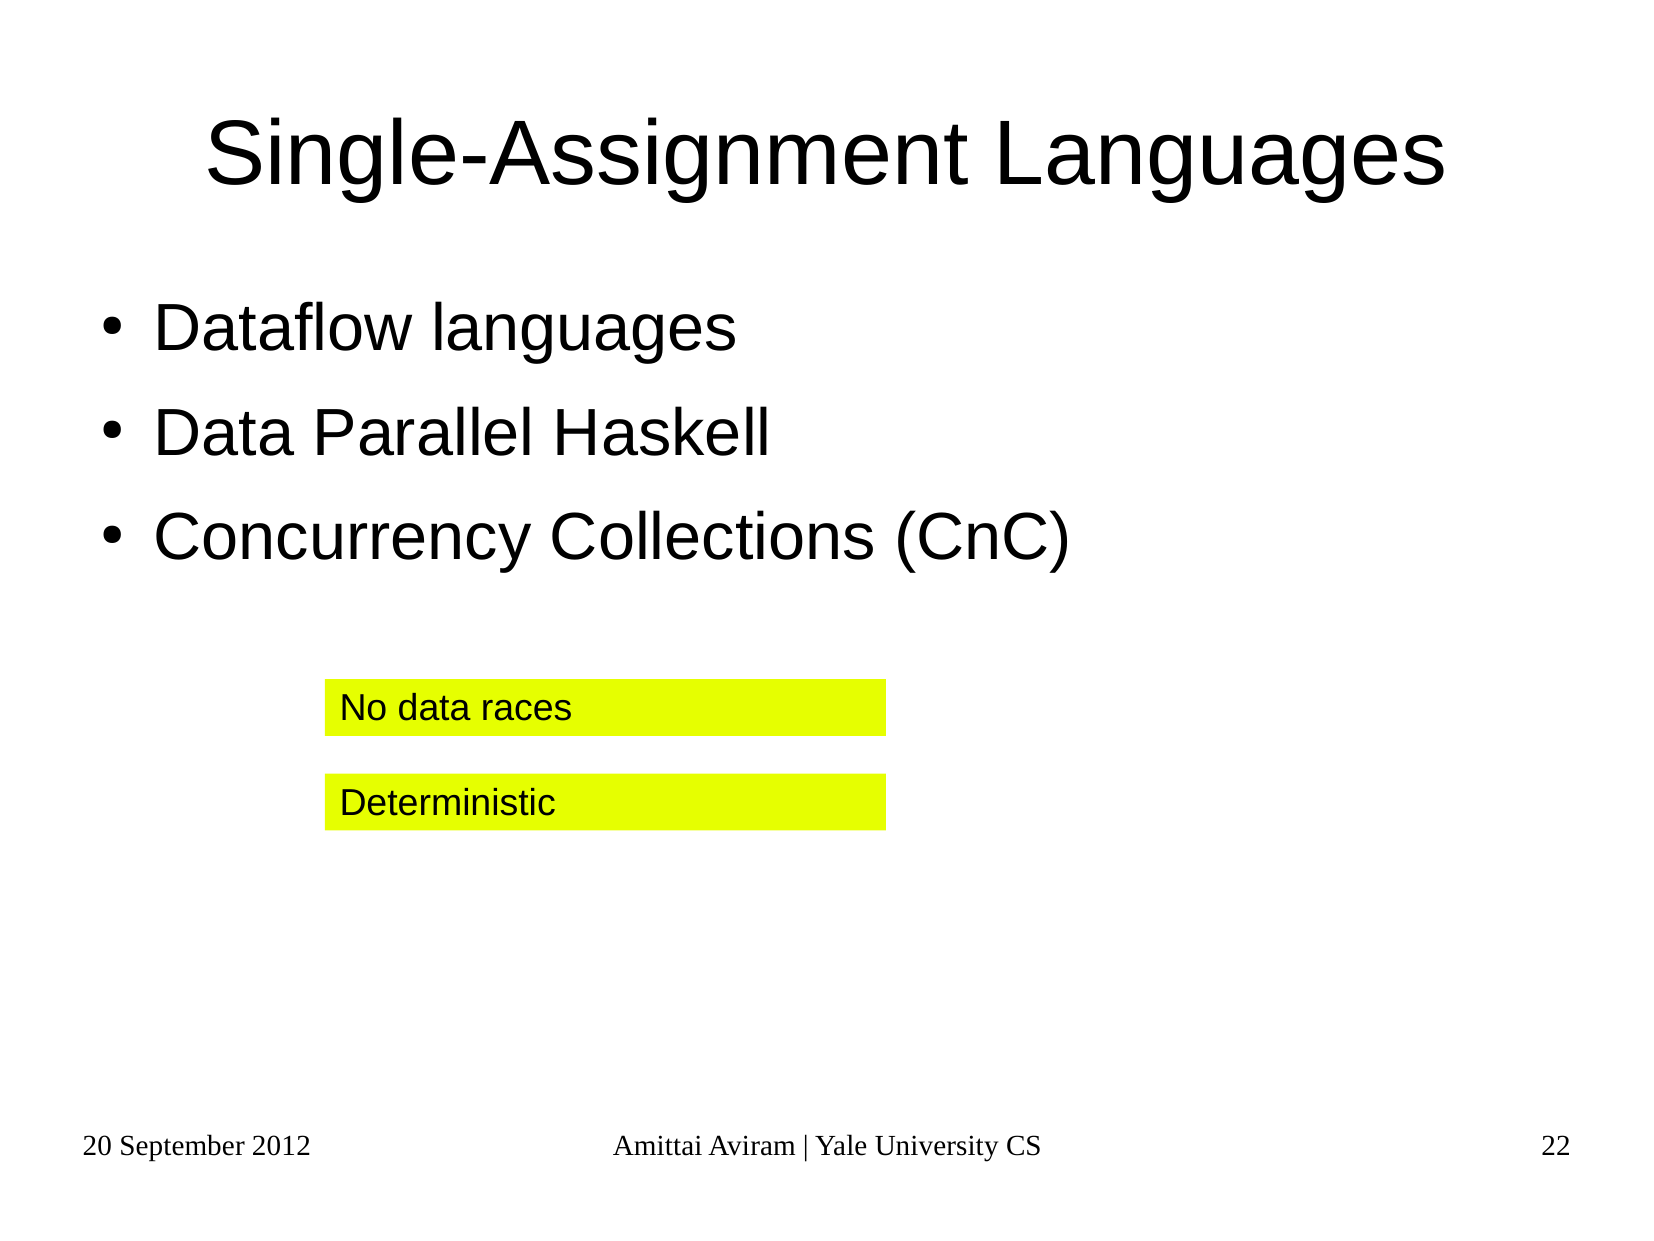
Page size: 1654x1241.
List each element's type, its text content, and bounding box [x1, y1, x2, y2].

text_box Deterministic [324, 773, 886, 831]
list Dataflow languages Data Parallel Haskell Concurrency Collections (CnC) [82, 290, 1571, 1109]
text_box No data races [324, 679, 886, 736]
title Single-Assignment Languages [82, 49, 1571, 257]
